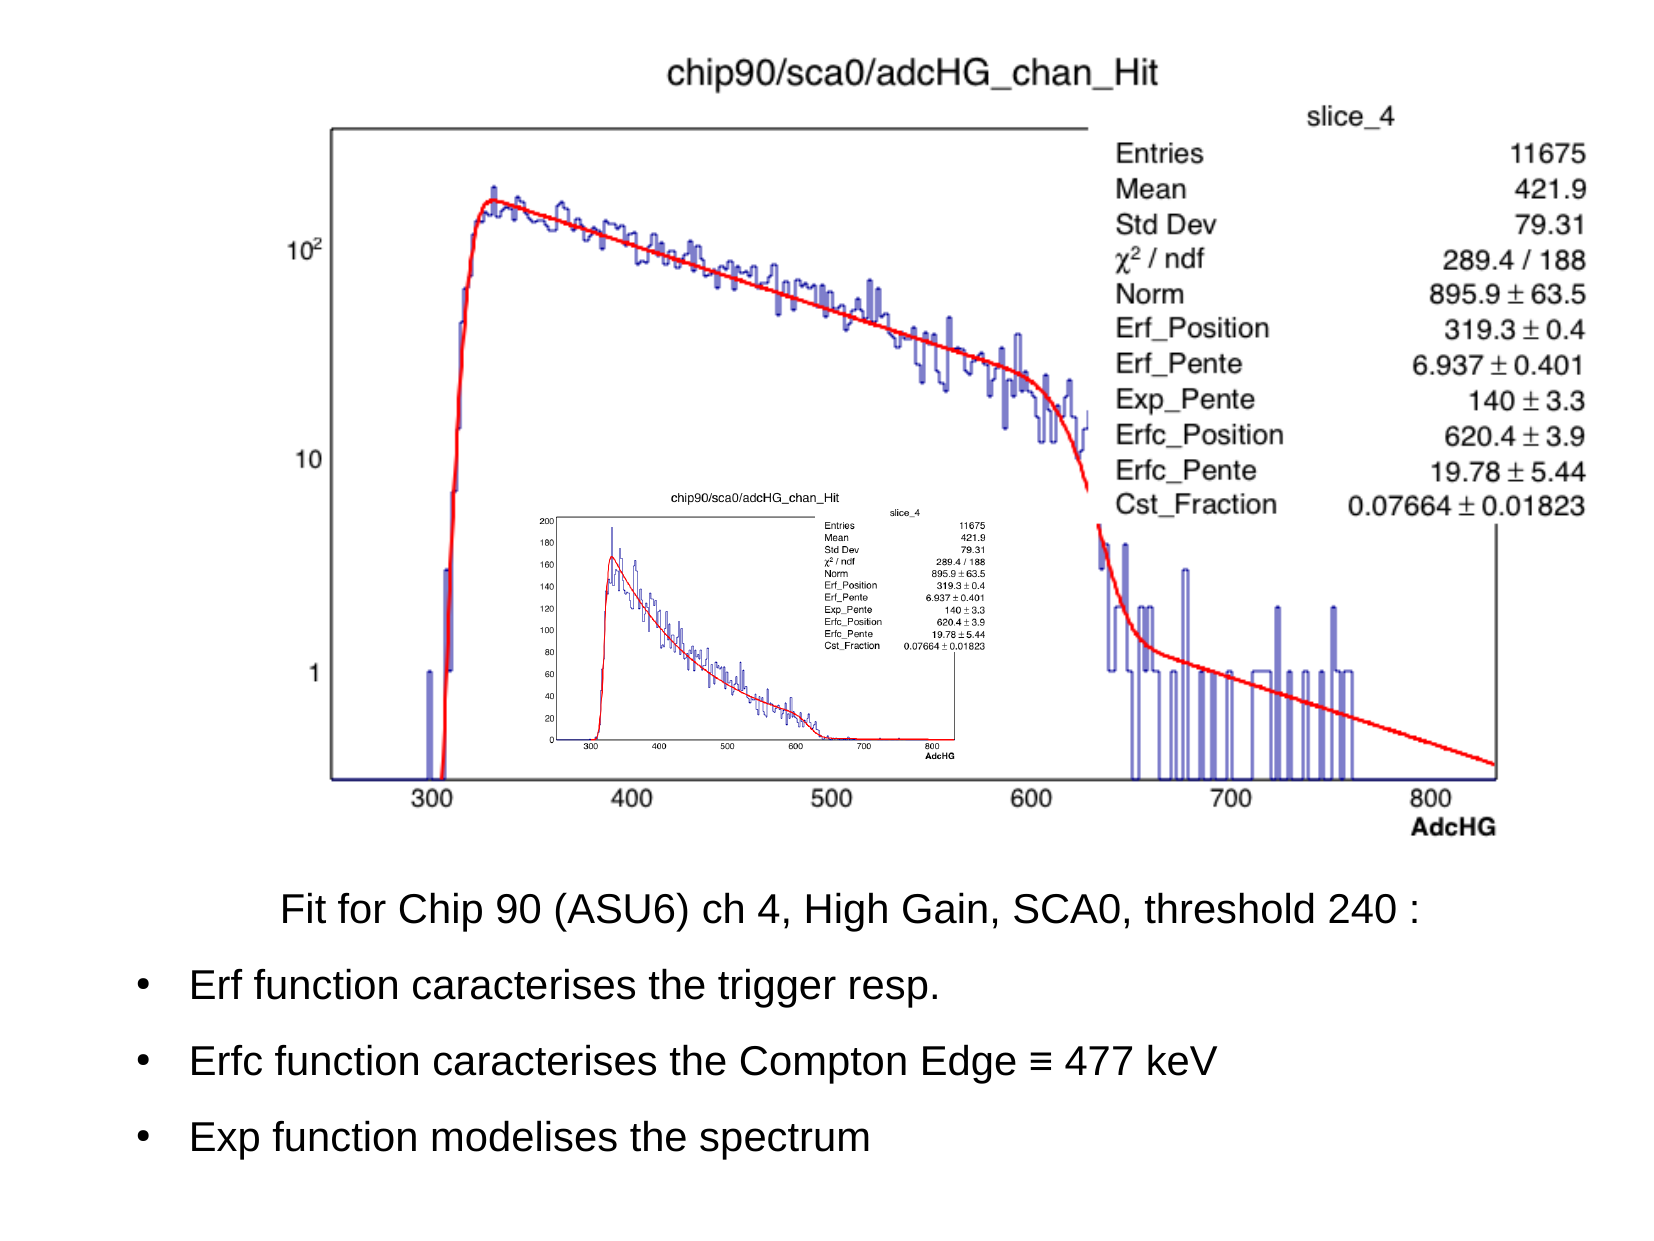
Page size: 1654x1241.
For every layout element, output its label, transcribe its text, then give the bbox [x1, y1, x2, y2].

list Fit for Chip 90 (ASU6) ch 4, High Gain, SCA0, threshold 240 : Erf function caracterises the trigger resp. Erfc function caracterises the Compton Edge ≡ 477 keV Exp function modelises the spectrum [118, 885, 1512, 1205]
picture [188, 48, 1642, 863]
